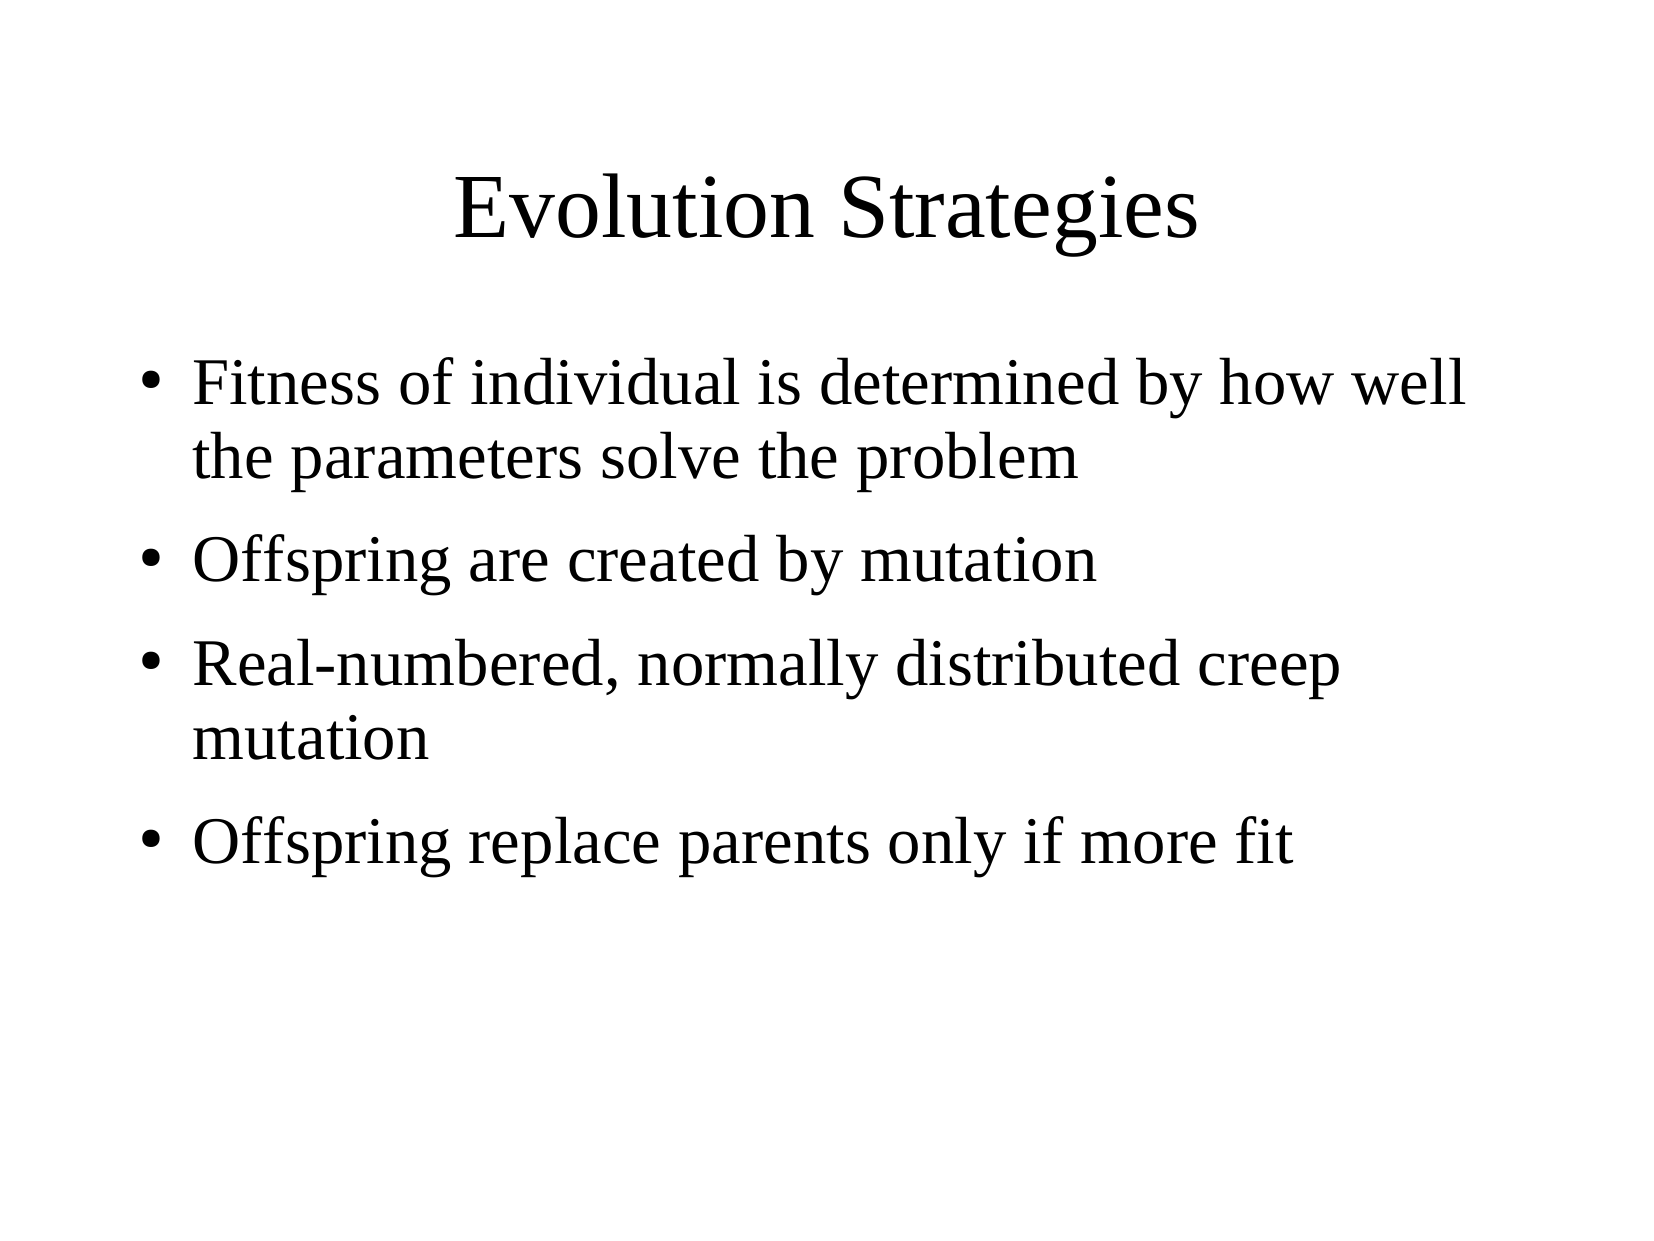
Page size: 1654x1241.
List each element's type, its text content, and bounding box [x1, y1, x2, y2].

title Evolution Strategies [121, 102, 1534, 311]
list Fitness of individual is determined by how well the parameters solve the problem Offspring are created by mutation Real-numbered, normally distributed creep mutation Offspring replace parents only if more fit [121, 344, 1534, 1127]
